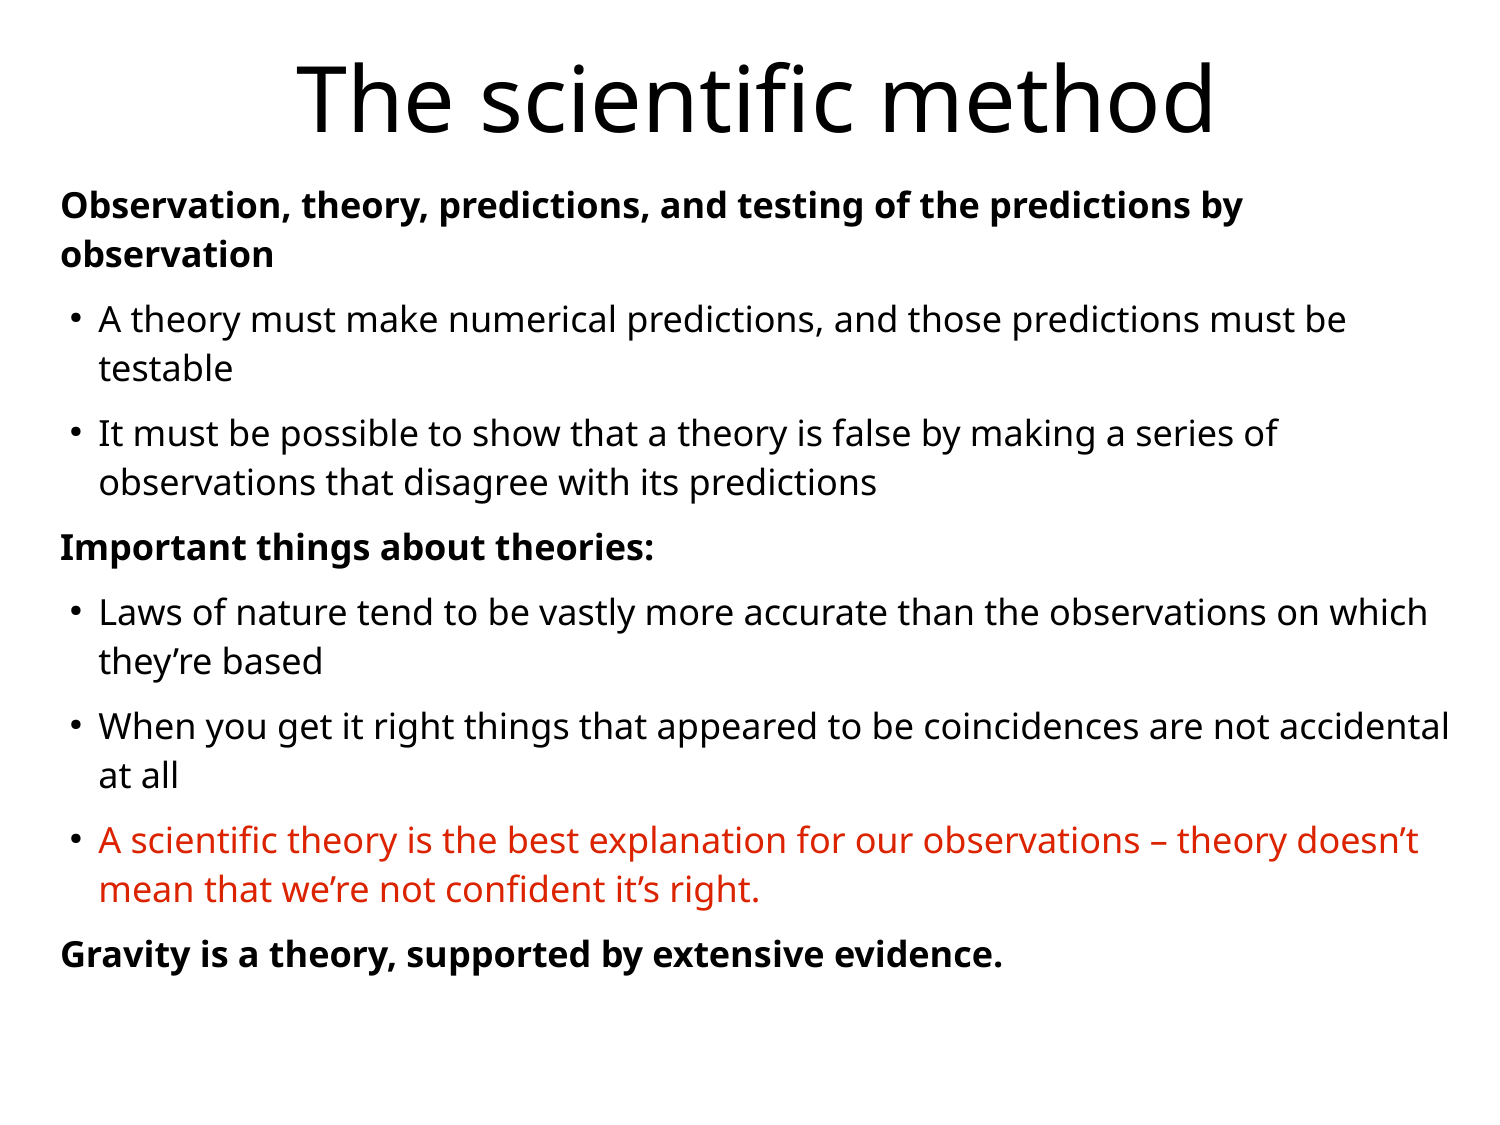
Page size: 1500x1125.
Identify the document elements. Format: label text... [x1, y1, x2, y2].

list Observation, theory, predictions, and testing of the predictions by observation A theory must make numerical predictions, and those predictions must be testable It must be possible to show that a theory is false by making a series of observations that disagree with its predictions Important things about theories: Laws of nature tend to be vastly more accurate than the observations on which they’re based When you get it right things that appeared to be coincidences are not accidental at all A scientific theory is the best explanation for our observations – theory doesn’t mean that we’re not confident it’s right. Gravity is a theory, supported by extensive evidence. [60, 179, 1456, 991]
title The scientific method [60, 43, 1456, 152]
